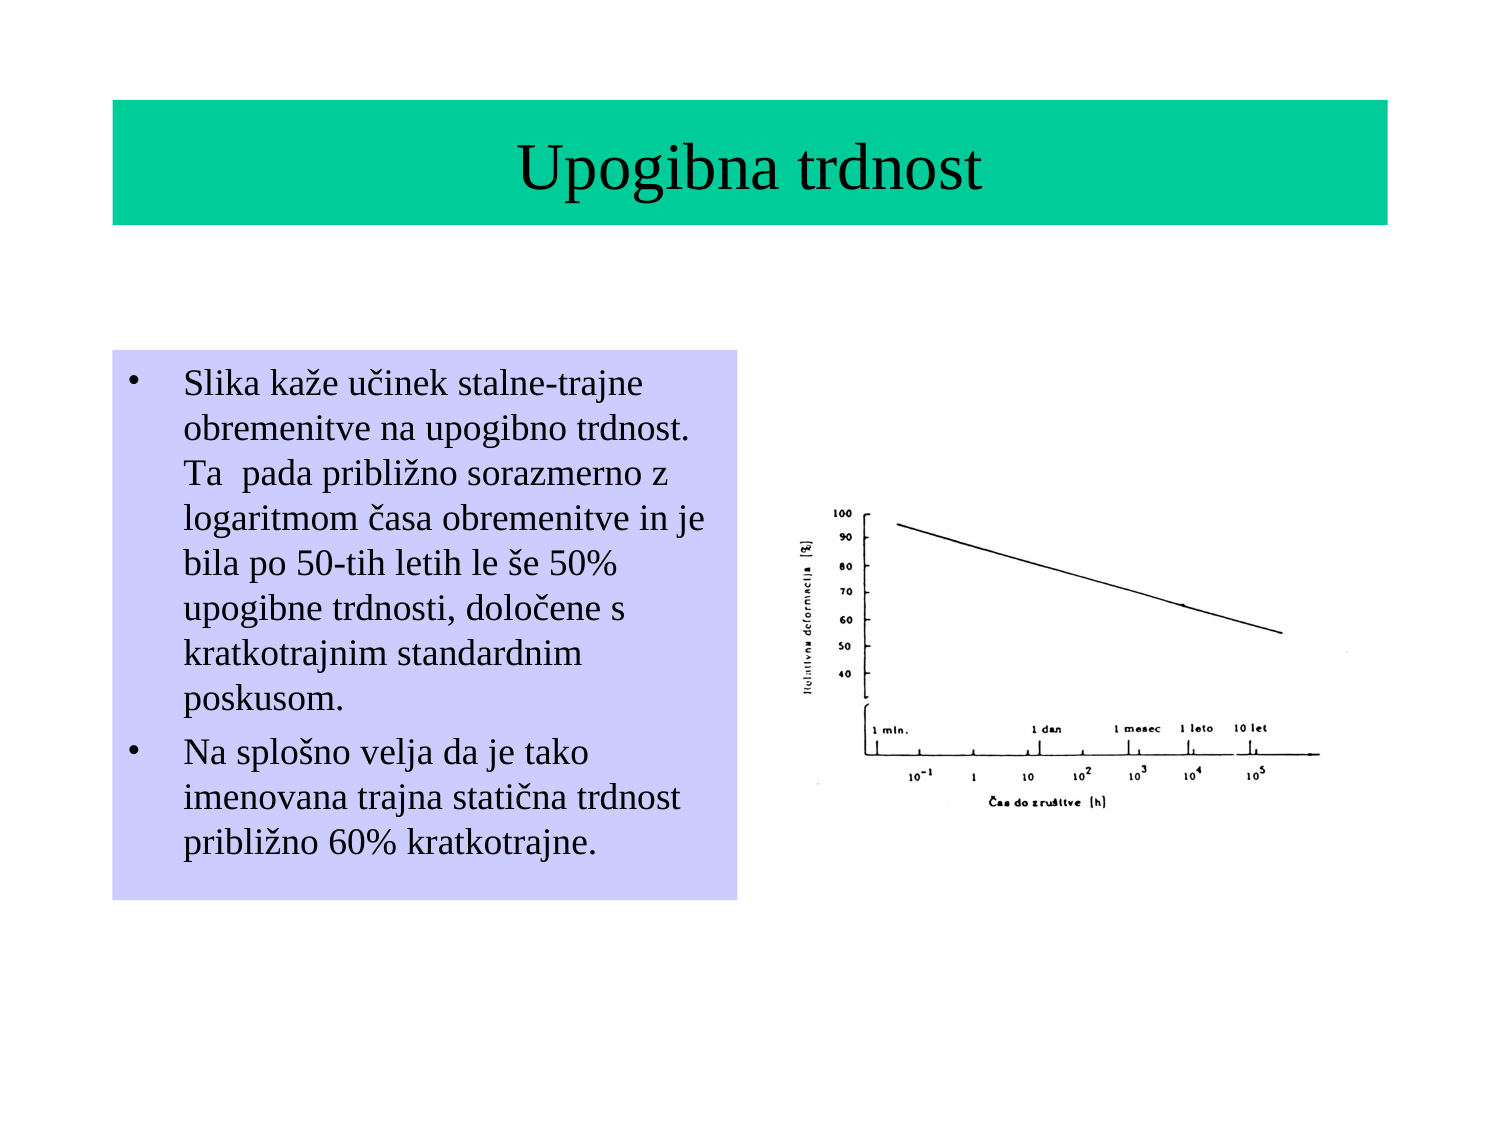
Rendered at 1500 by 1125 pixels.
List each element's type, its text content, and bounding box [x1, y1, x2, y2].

list Slika kaže učinek stalne-trajne obremenitve na upogibno trdnost. Ta pada približno sorazmerno z logaritmom časa obremenitve in je bila po 50-tih letih le še 50% upogibne trdnosti, določene s kratkotrajnim standardnim poskusom. Na splošno velja da je tako imenovana trajna statična trdnost približno 60% kratkotrajne. [112, 349, 738, 901]
picture [762, 481, 1388, 843]
title Upogibna trdnost [112, 99, 1388, 225]
